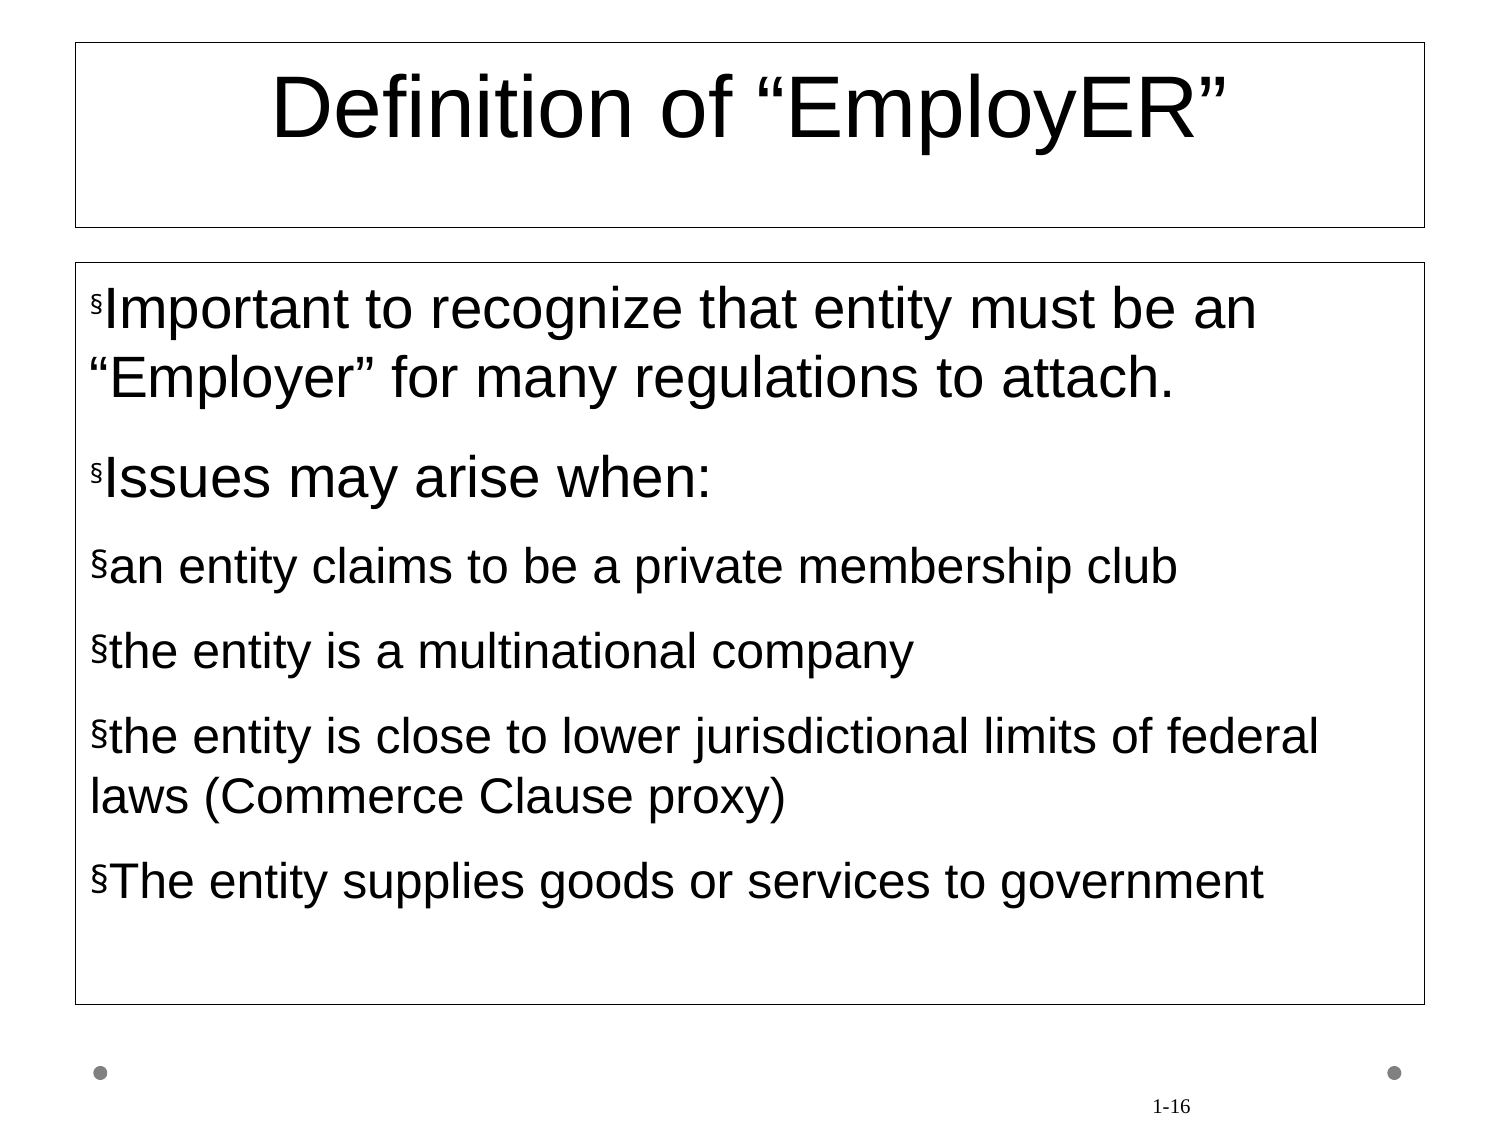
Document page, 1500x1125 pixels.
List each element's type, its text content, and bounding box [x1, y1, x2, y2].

title Definition of “EmployER” [75, 42, 1425, 228]
list Important to recognize that entity must be an “Employer” for many regulations to attach. Issues may arise when: an entity claims to be a private membership club the entity is a multinational company the entity is close to lower jurisdictional limits of federal laws (Commerce Clause proxy) The entity supplies goods or services to government [75, 262, 1425, 1005]
